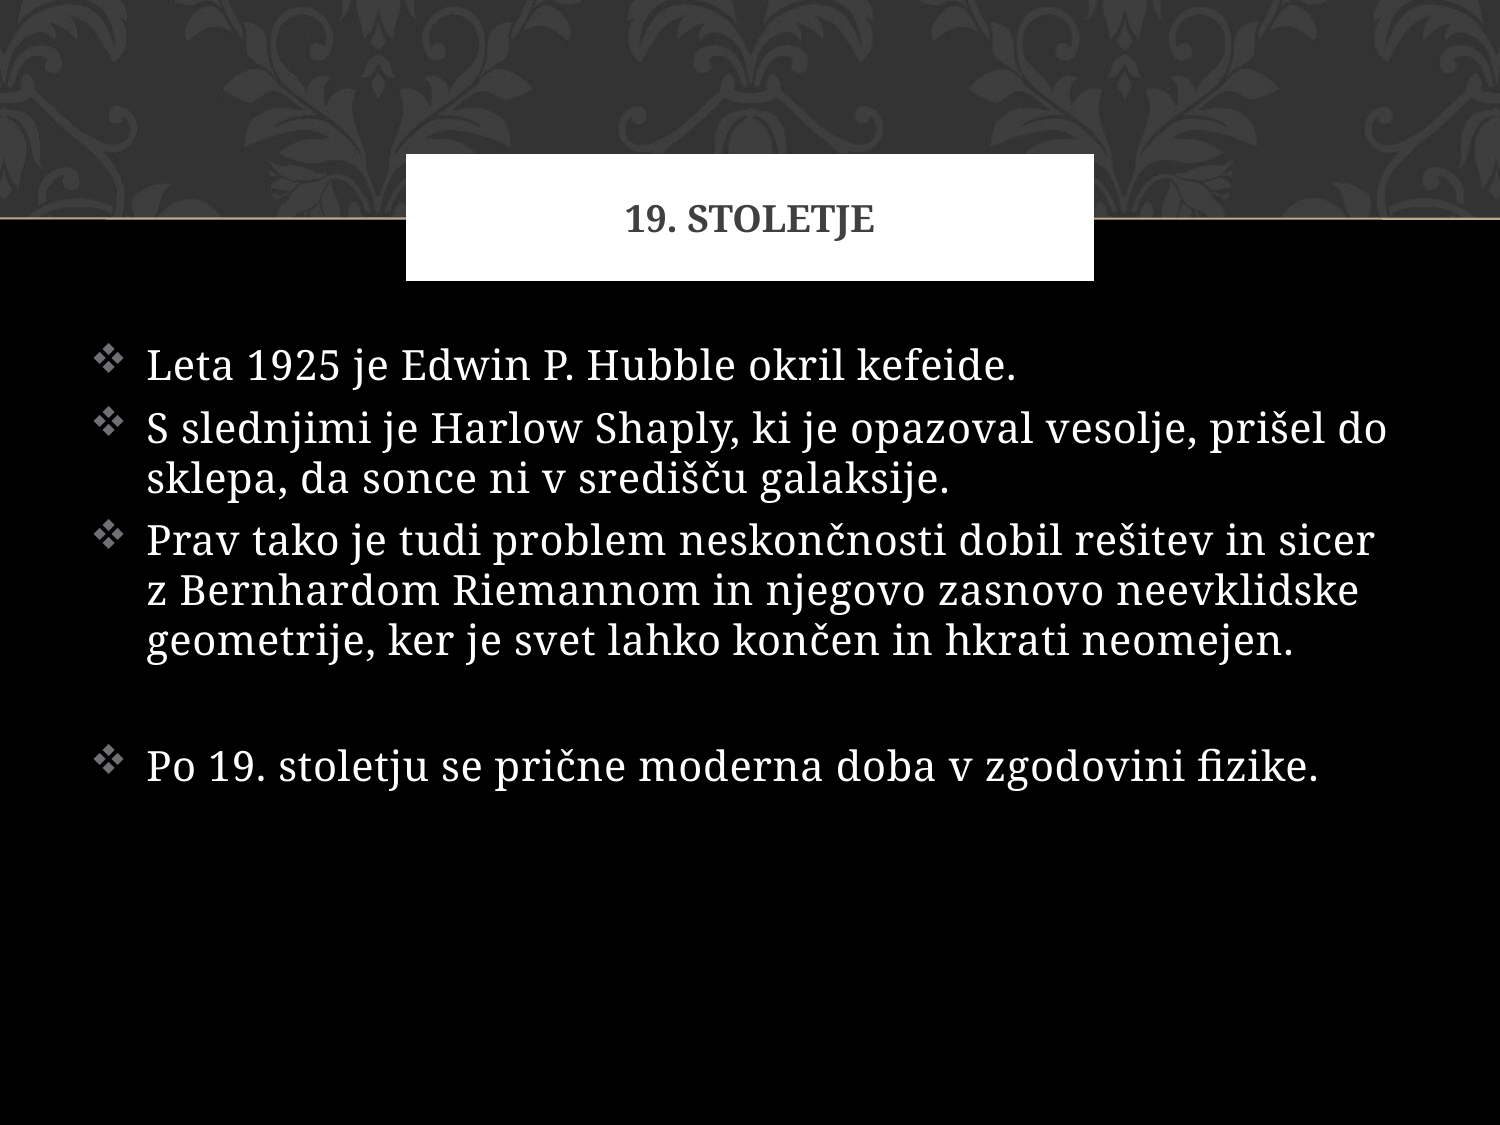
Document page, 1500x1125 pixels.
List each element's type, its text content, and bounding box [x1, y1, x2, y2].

picture [0, 0, 1500, 217]
list Leta 1925 je Edwin P. Hubble okril kefeide. S slednjimi je Harlow Shaply, ki je opazoval vesolje, prišel do sklepa, da sonce ni v središču galaksije. Prav tako je tudi problem neskončnosti dobil rešitev in sicer z Bernhardom Riemannom in njegovo zasnovo neevklidske geometrije, ker je svet lahko končen in hkrati neomejen. Po 19. stoletju se prične moderna doba v zgodovini fizike. [75, 331, 1425, 1000]
title 19. stoletje [412, 159, 1088, 275]
